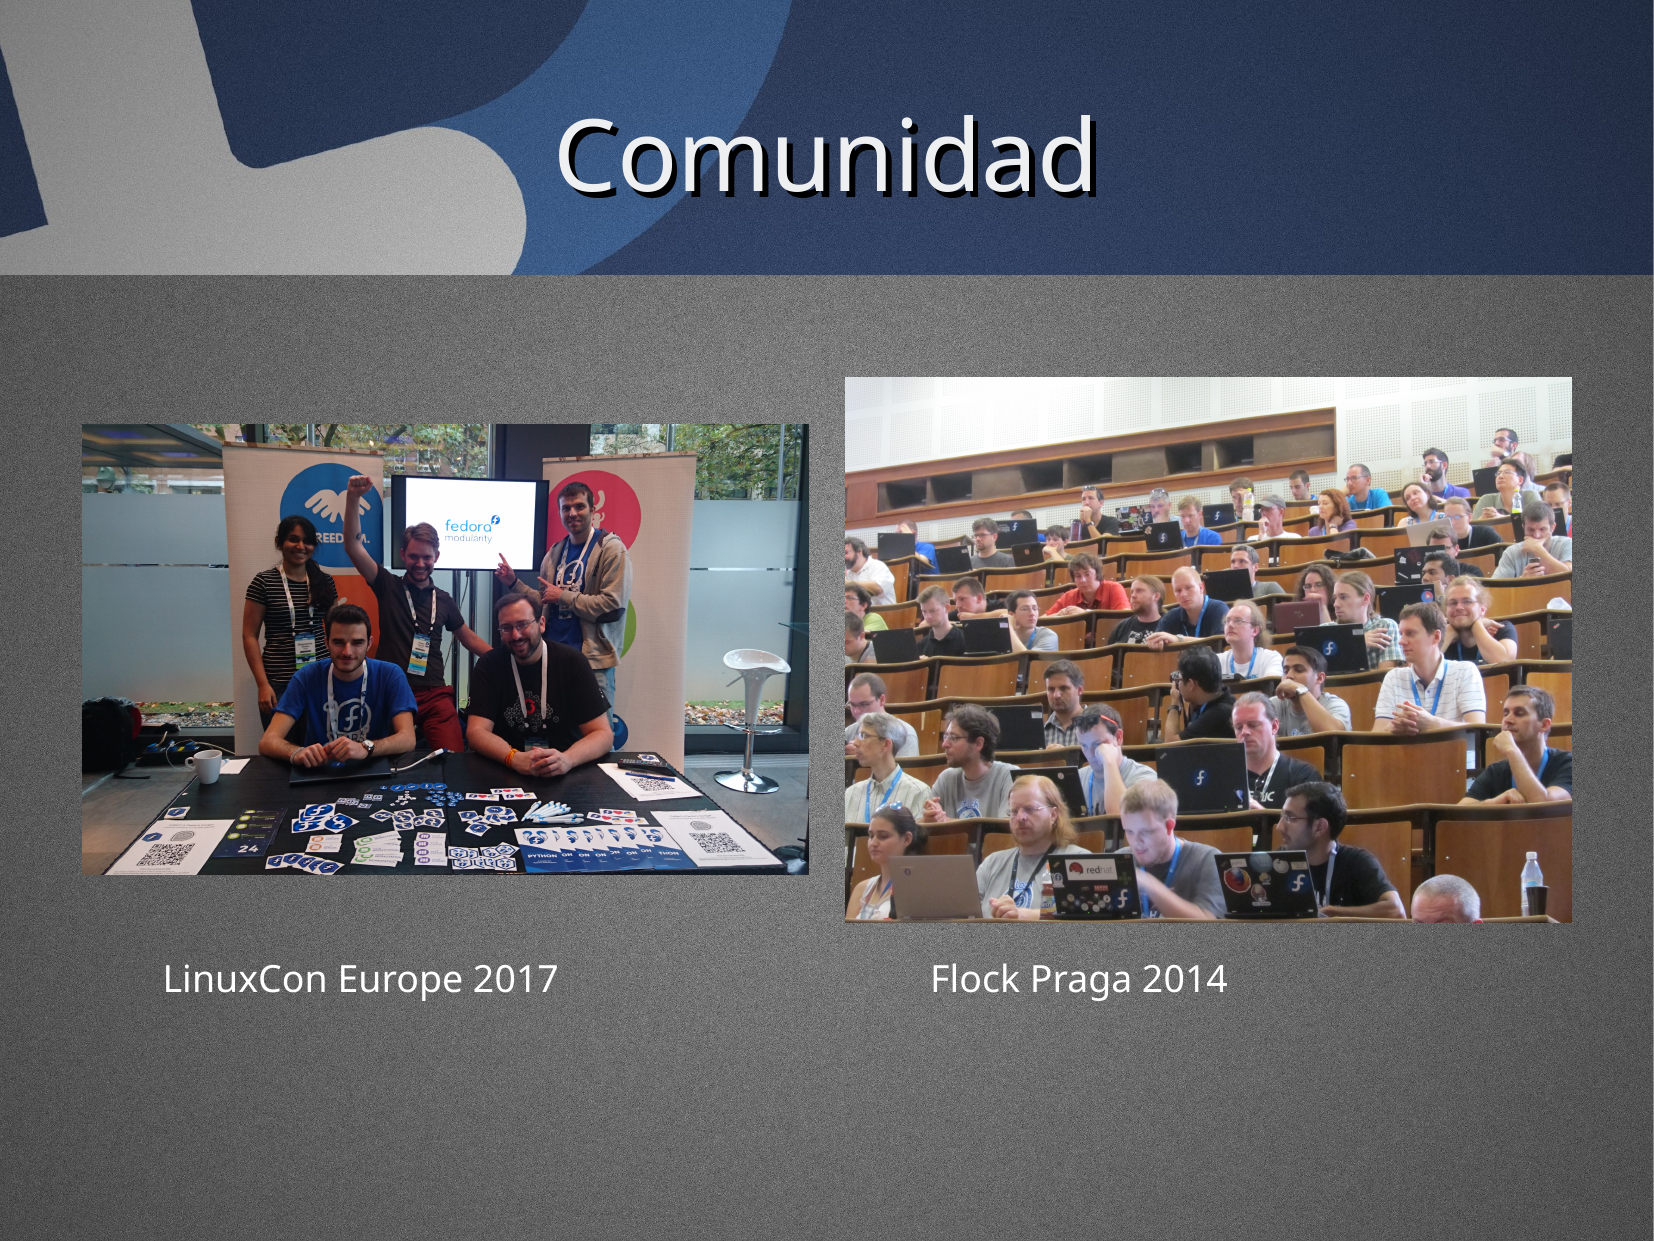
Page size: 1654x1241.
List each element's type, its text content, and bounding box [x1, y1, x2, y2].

text_box LinuxCon Europe 2017 [147, 944, 621, 1004]
picture [0, 0, 1654, 1241]
text_box Flock Praga 2014 [915, 944, 1270, 1004]
title Comunidad [82, 49, 1571, 257]
